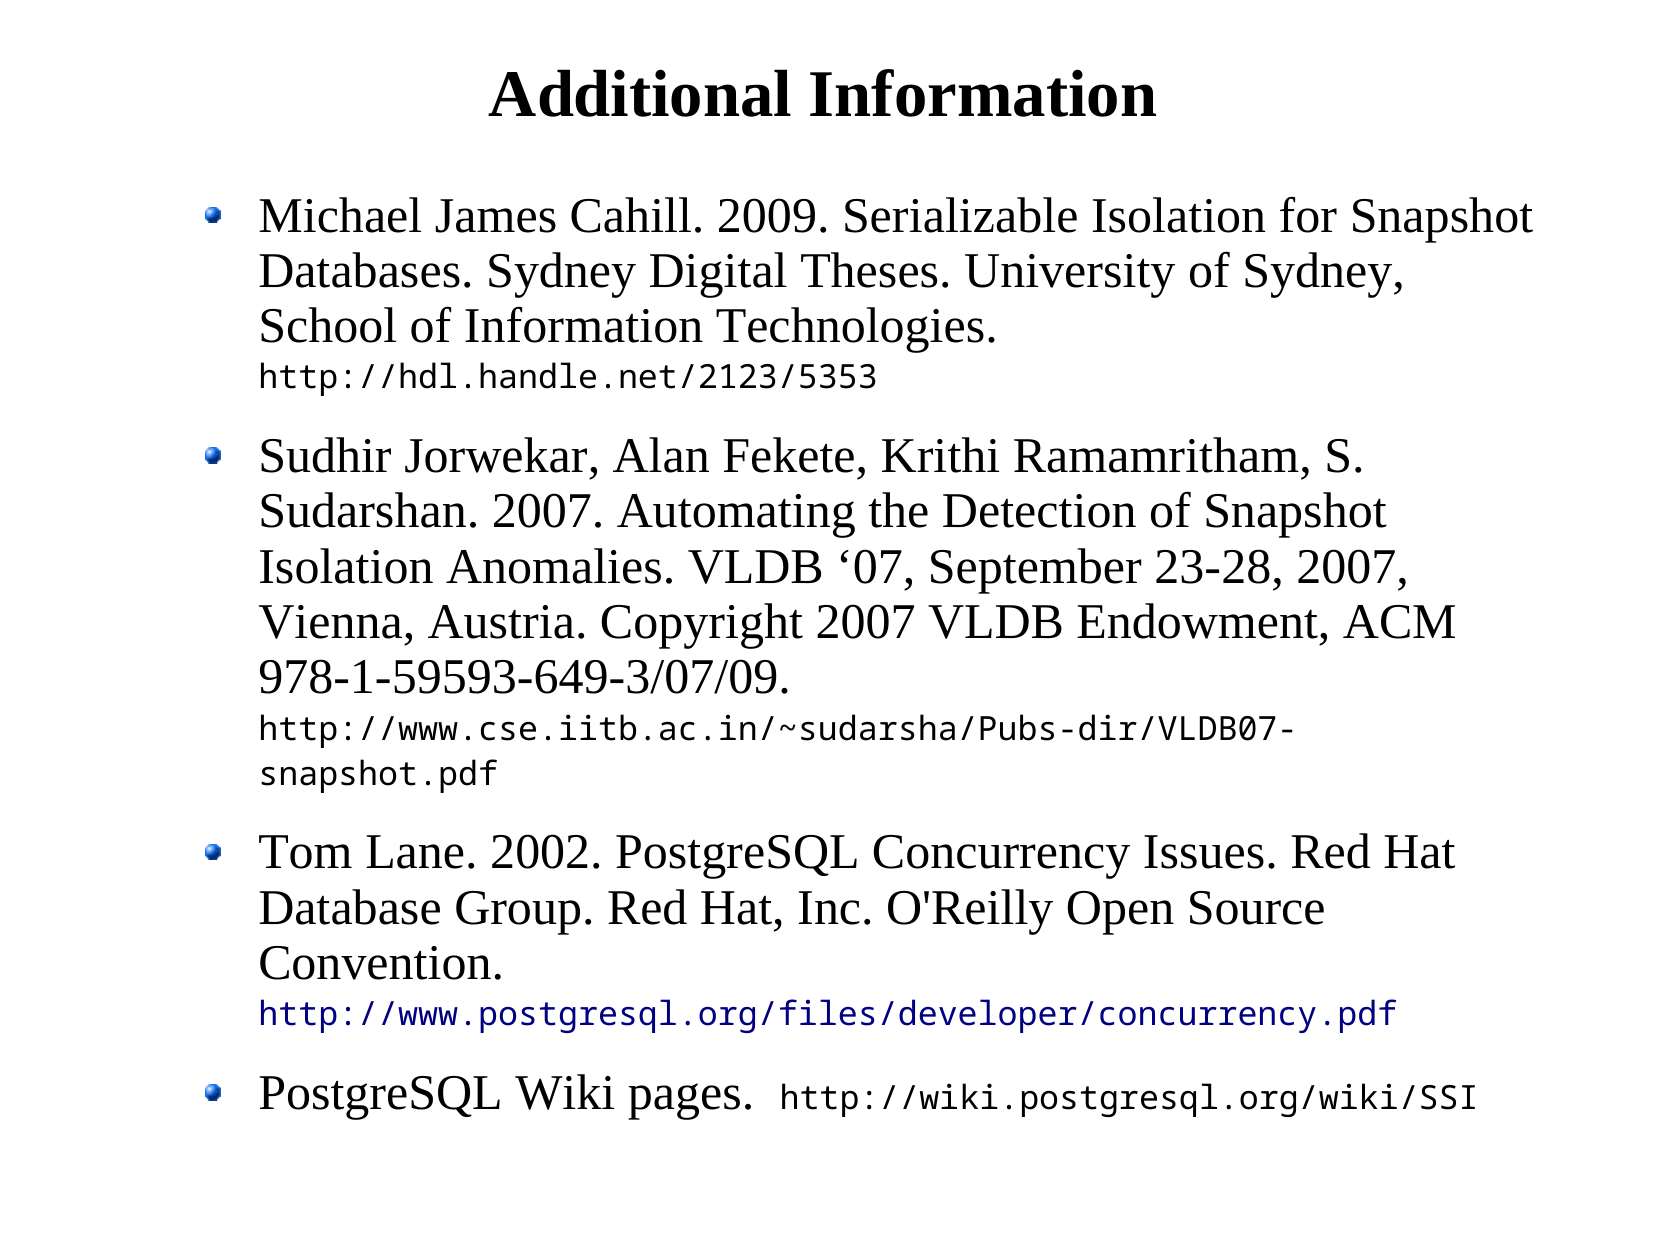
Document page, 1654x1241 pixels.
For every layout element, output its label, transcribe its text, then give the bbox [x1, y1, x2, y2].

list Michael James Cahill. 2009. Serializable Isolation for Snapshot Databases. Sydney Digital Theses. University of Sydney, School of Information Technologies. http://hdl.handle.net/2123/5353 Sudhir Jorwekar, Alan Fekete, Krithi Ramamritham, S. Sudarshan. 2007. Automating the Detection of Snapshot Isolation Anomalies. VLDB ‘07, September 23-28, 2007, Vienna, Austria. Copyright 2007 VLDB Endowment, ACM 978-1-59593-649-3/07/09. http://www.cse.iitb.ac.in/~sudarsha/Pubs-dir/VLDB07-snapshot.pdf Tom Lane. 2002. PostgreSQL Concurrency Issues. Red Hat Database Group. Red Hat, Inc. O'Reilly Open Source Convention. http://www.postgresql.org/files/developer/concurrency.pdf PostgreSQL Wiki pages. http://wiki.postgresql.org/wiki/SSI [187, 187, 1538, 1163]
title Additional Information [112, 37, 1535, 151]
